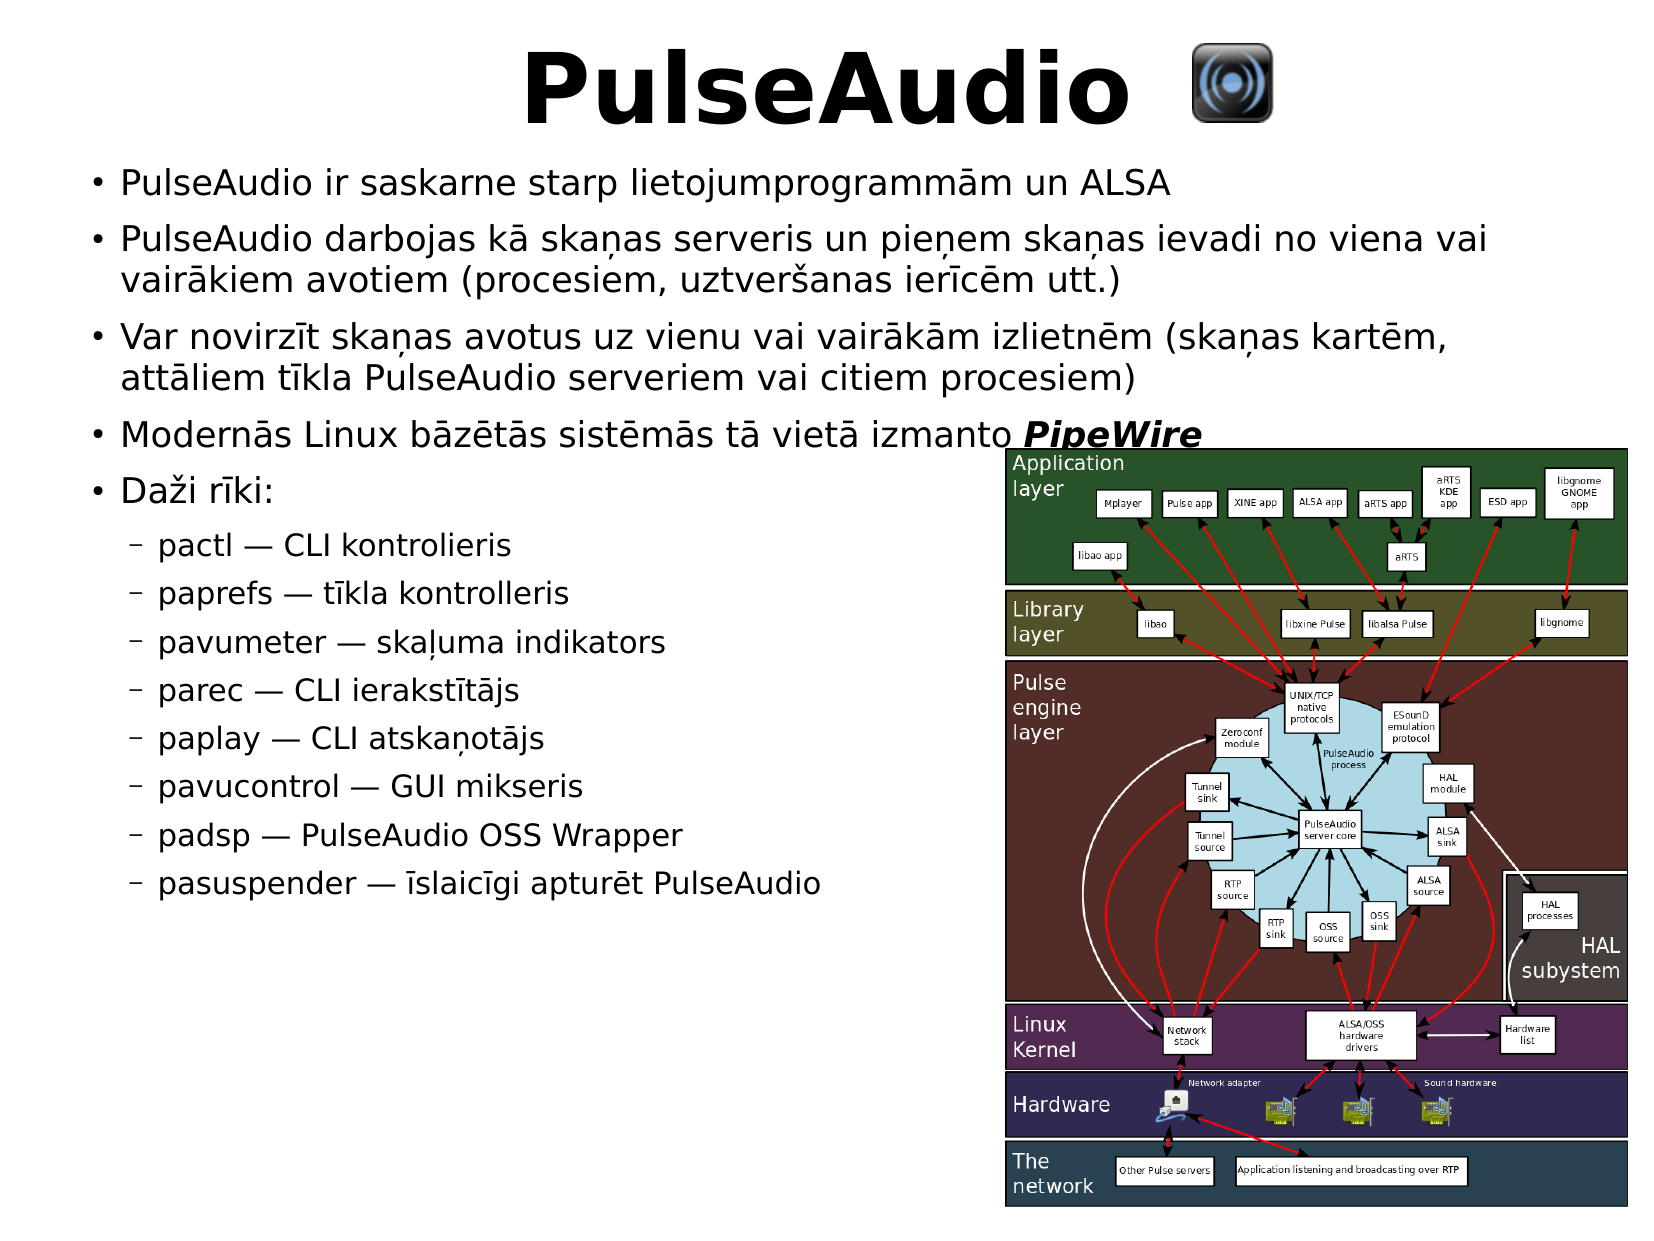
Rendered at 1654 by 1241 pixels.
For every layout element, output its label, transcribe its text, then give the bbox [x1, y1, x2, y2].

title PulseAudio [82, 16, 1571, 162]
list PulseAudio ir saskarne starp lietojumprogrammām un ALSA PulseAudio darbojas kā skaņas serveris un pieņem skaņas ievadi no viena vai vairākiem avotiem (procesiem, uztveršanas ierīcēm utt.) Var novirzīt skaņas avotus uz vienu vai vairākām izlietnēm (skaņas kartēm, attāliem tīkla PulseAudio serveriem vai citiem procesiem) Modernās Linux bāzētās sistēmās tā vietā izmanto PipeWire Daži rīki: pactl — CLI kontrolieris paprefs — tīkla kontrolleris pavumeter — skaļuma indikators parec — CLI ierakstītājs paplay — CLI atskaņotājs pavucontrol — GUI mikseris padsp — PulseAudio OSS Wrapper pasuspender — īslaicīgi apturēt PulseAudio [82, 162, 1571, 912]
picture [1005, 448, 1628, 1207]
picture [1192, 43, 1275, 123]
